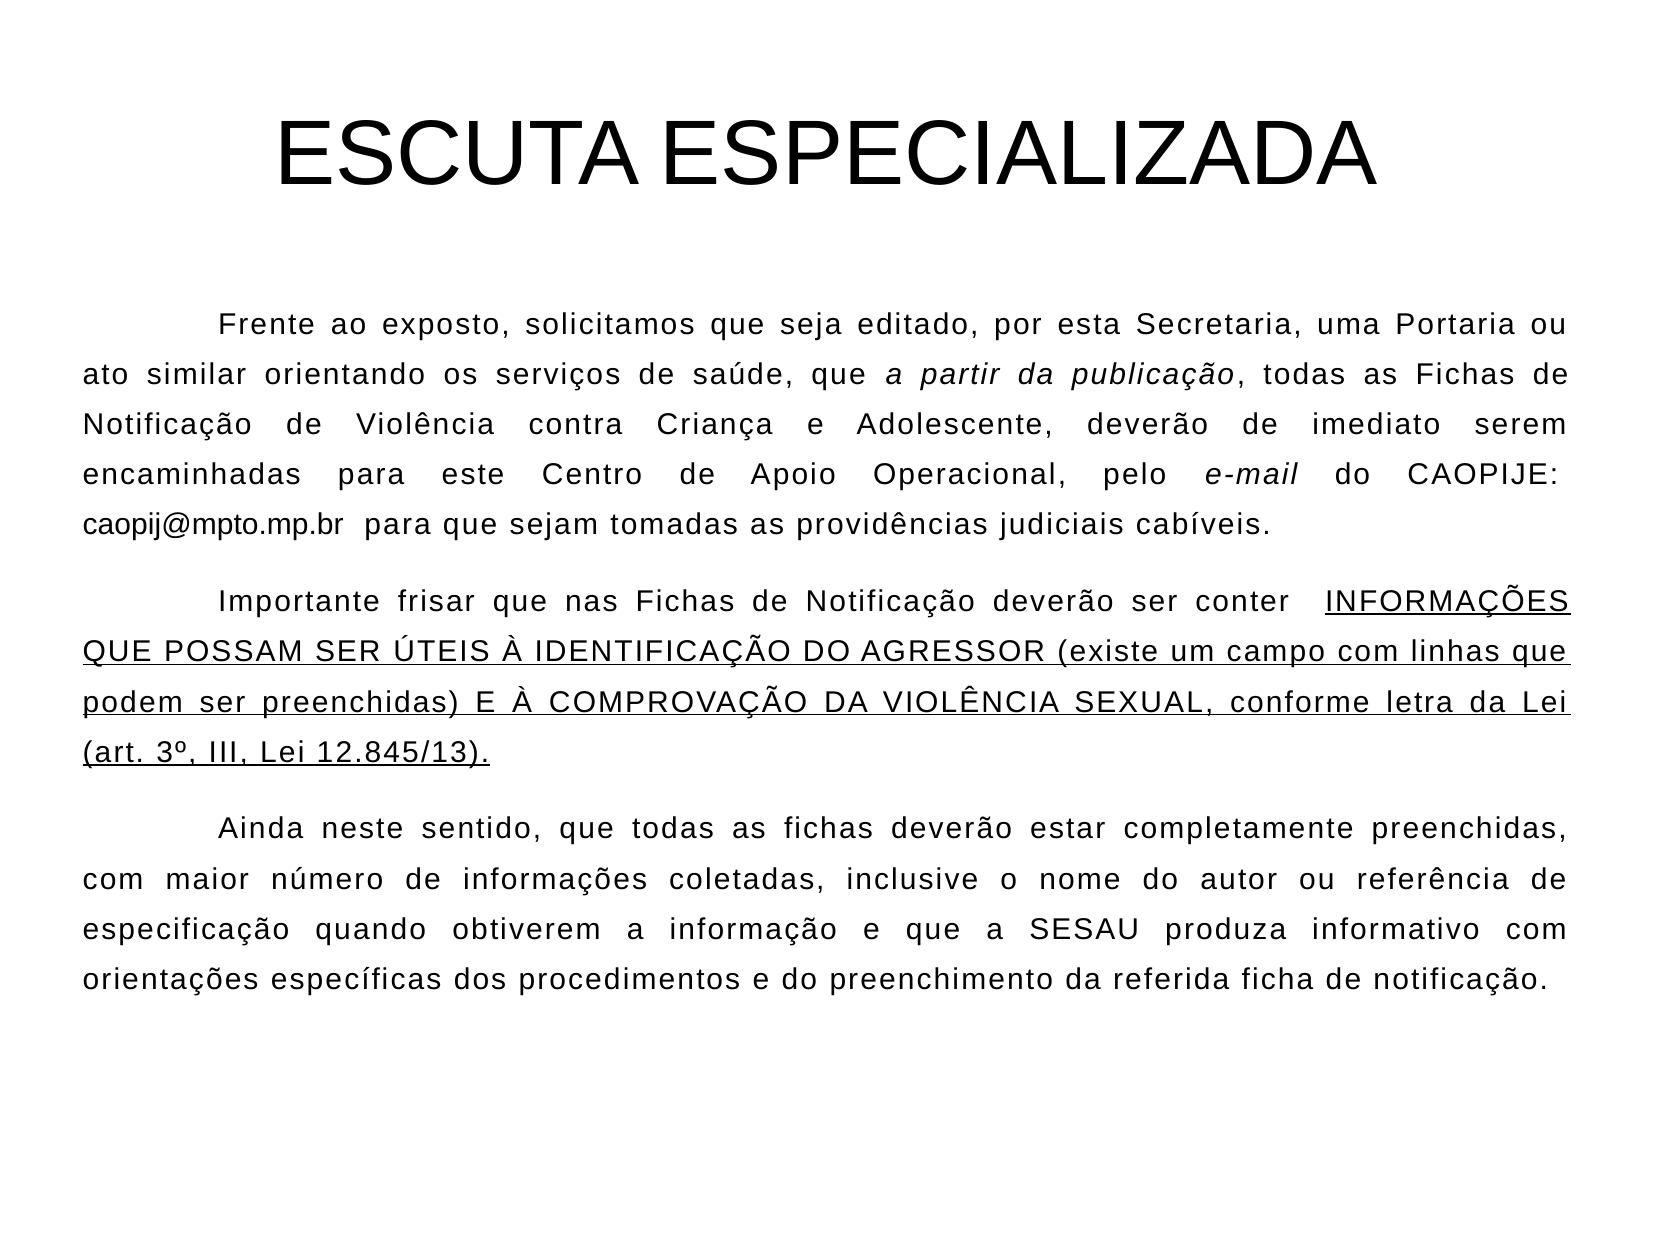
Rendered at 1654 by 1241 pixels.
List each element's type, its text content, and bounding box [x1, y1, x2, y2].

title ESCUTA ESPECIALIZADA [82, 49, 1571, 257]
list Frente ao exposto, solicitamos que seja editado, por esta Secretaria, uma Portaria ou ato similar orientando os serviços de saúde, que a partir da publicação, todas as Fichas de Notificação de Violência contra Criança e Adolescente, deverão de imediato serem encaminhadas para este Centro de Apoio Operacional, pelo e-mail do CAOPIJE: caopij@mpto.mp.br para que sejam tomadas as providências judiciais cabíveis. Importante frisar que nas Fichas de Notificação deverão ser conter INFORMAÇÕES QUE POSSAM SER ÚTEIS À IDENTIFICAÇÃO DO AGRESSOR (existe um campo com linhas que podem ser preenchidas) E À COMPROVAÇÃO DA VIOLÊNCIA SEXUAL, conforme letra da Lei (art. 3º, III, Lei 12.845/13). Ainda neste sentido, que todas as fichas deverão estar completamente preenchidas, com maior número de informações coletadas, inclusive o nome do autor ou referência de especificação quando obtiverem a informação e que a SESAU produza informativo com orientações específicas dos procedimentos e do preenchimento da referida ficha de notificação. [82, 290, 1571, 1010]
